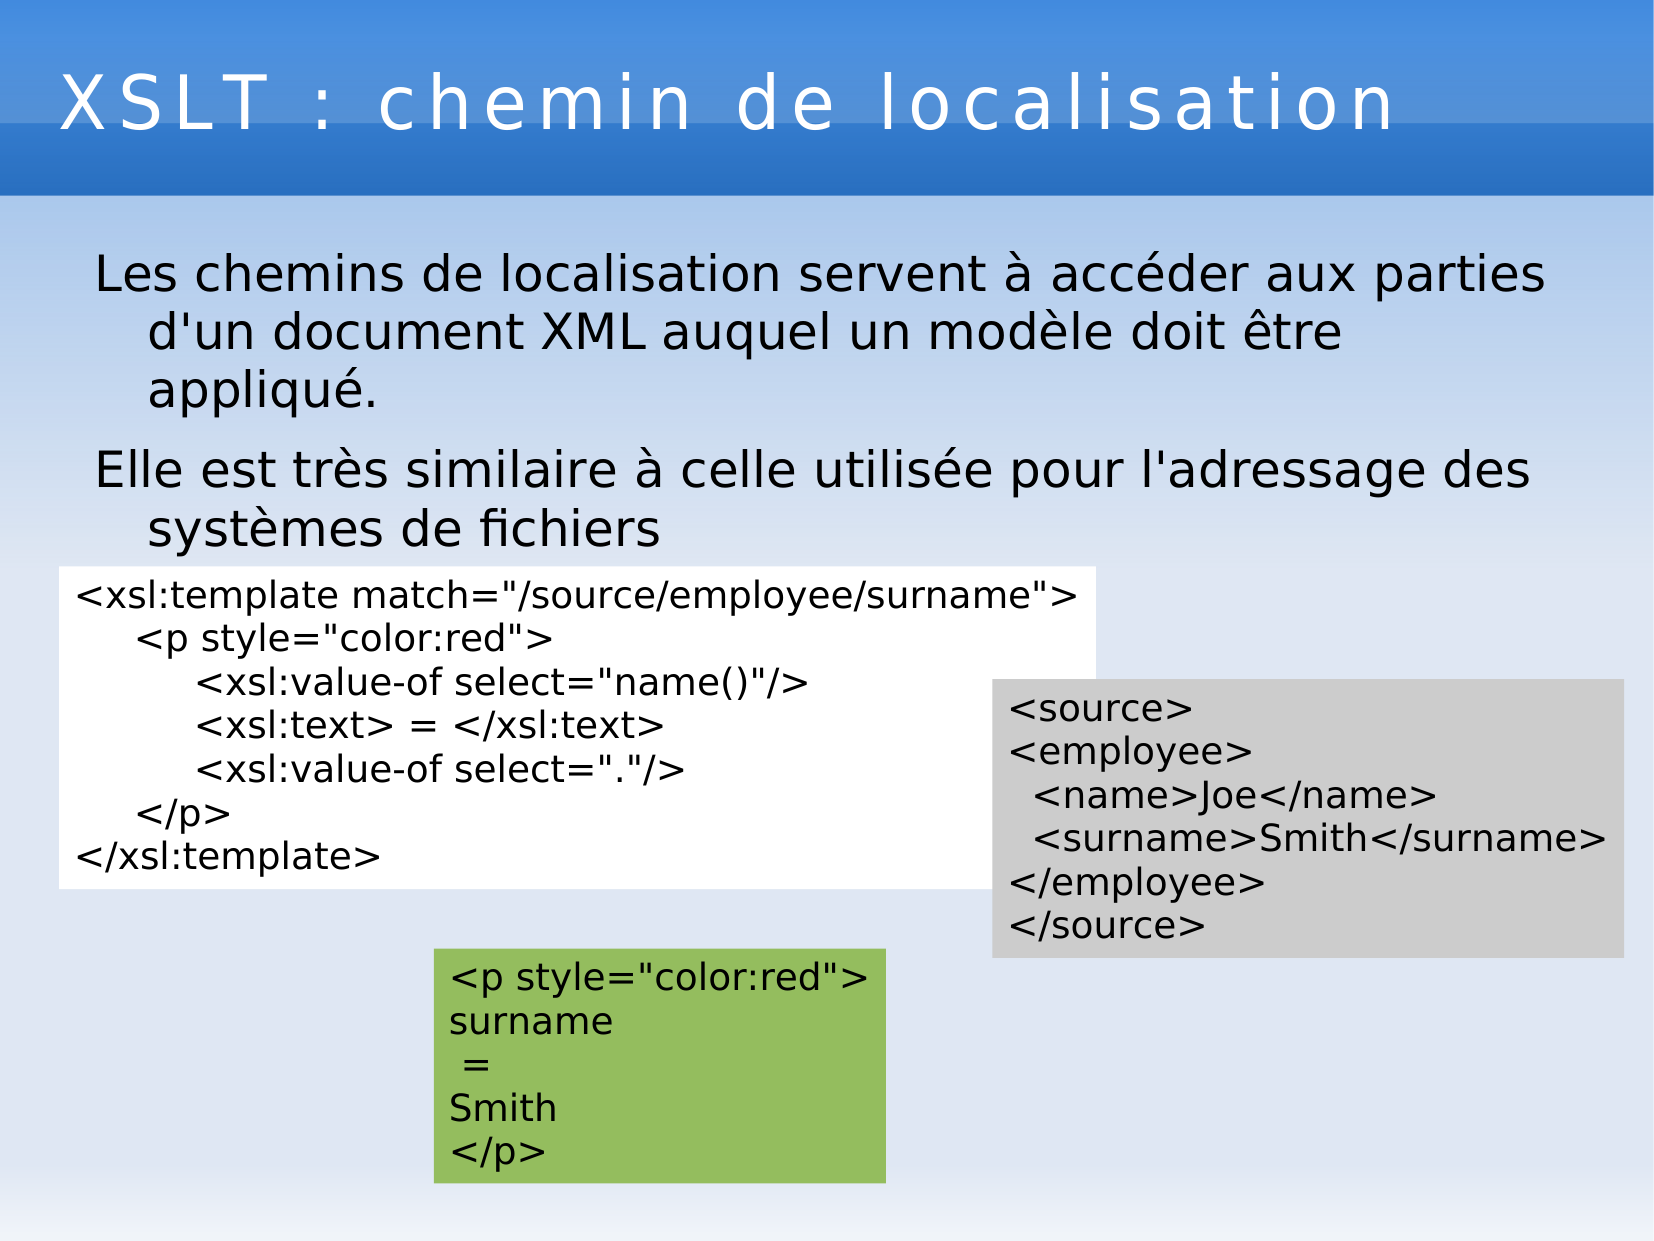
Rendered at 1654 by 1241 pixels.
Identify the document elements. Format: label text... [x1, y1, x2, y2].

list Les chemins de localisation servent à accéder aux parties d'un document XML auquel un modèle doit être appliqué. Elle est très similaire à celle utilisée pour l'adressage des systèmes de fichiers [76, 244, 1565, 621]
text_box <p style="color:red"> surname = Smith </p> [433, 948, 885, 1184]
title XSLT : chemin de localisation [59, 29, 1625, 178]
text_box <xsl:template match="/source/employee/surname"> <p style="color:red"> <xsl:value-of select="name()"/> <xsl:text> = </xsl:text> <xsl:value-of select="."/> </p> </xsl:template> [59, 566, 1095, 890]
text_box <source> <employee> <name>Joe</name> <surname>Smith</surname> </employee> </source> [992, 679, 1623, 958]
picture [0, 0, 1654, 1241]
